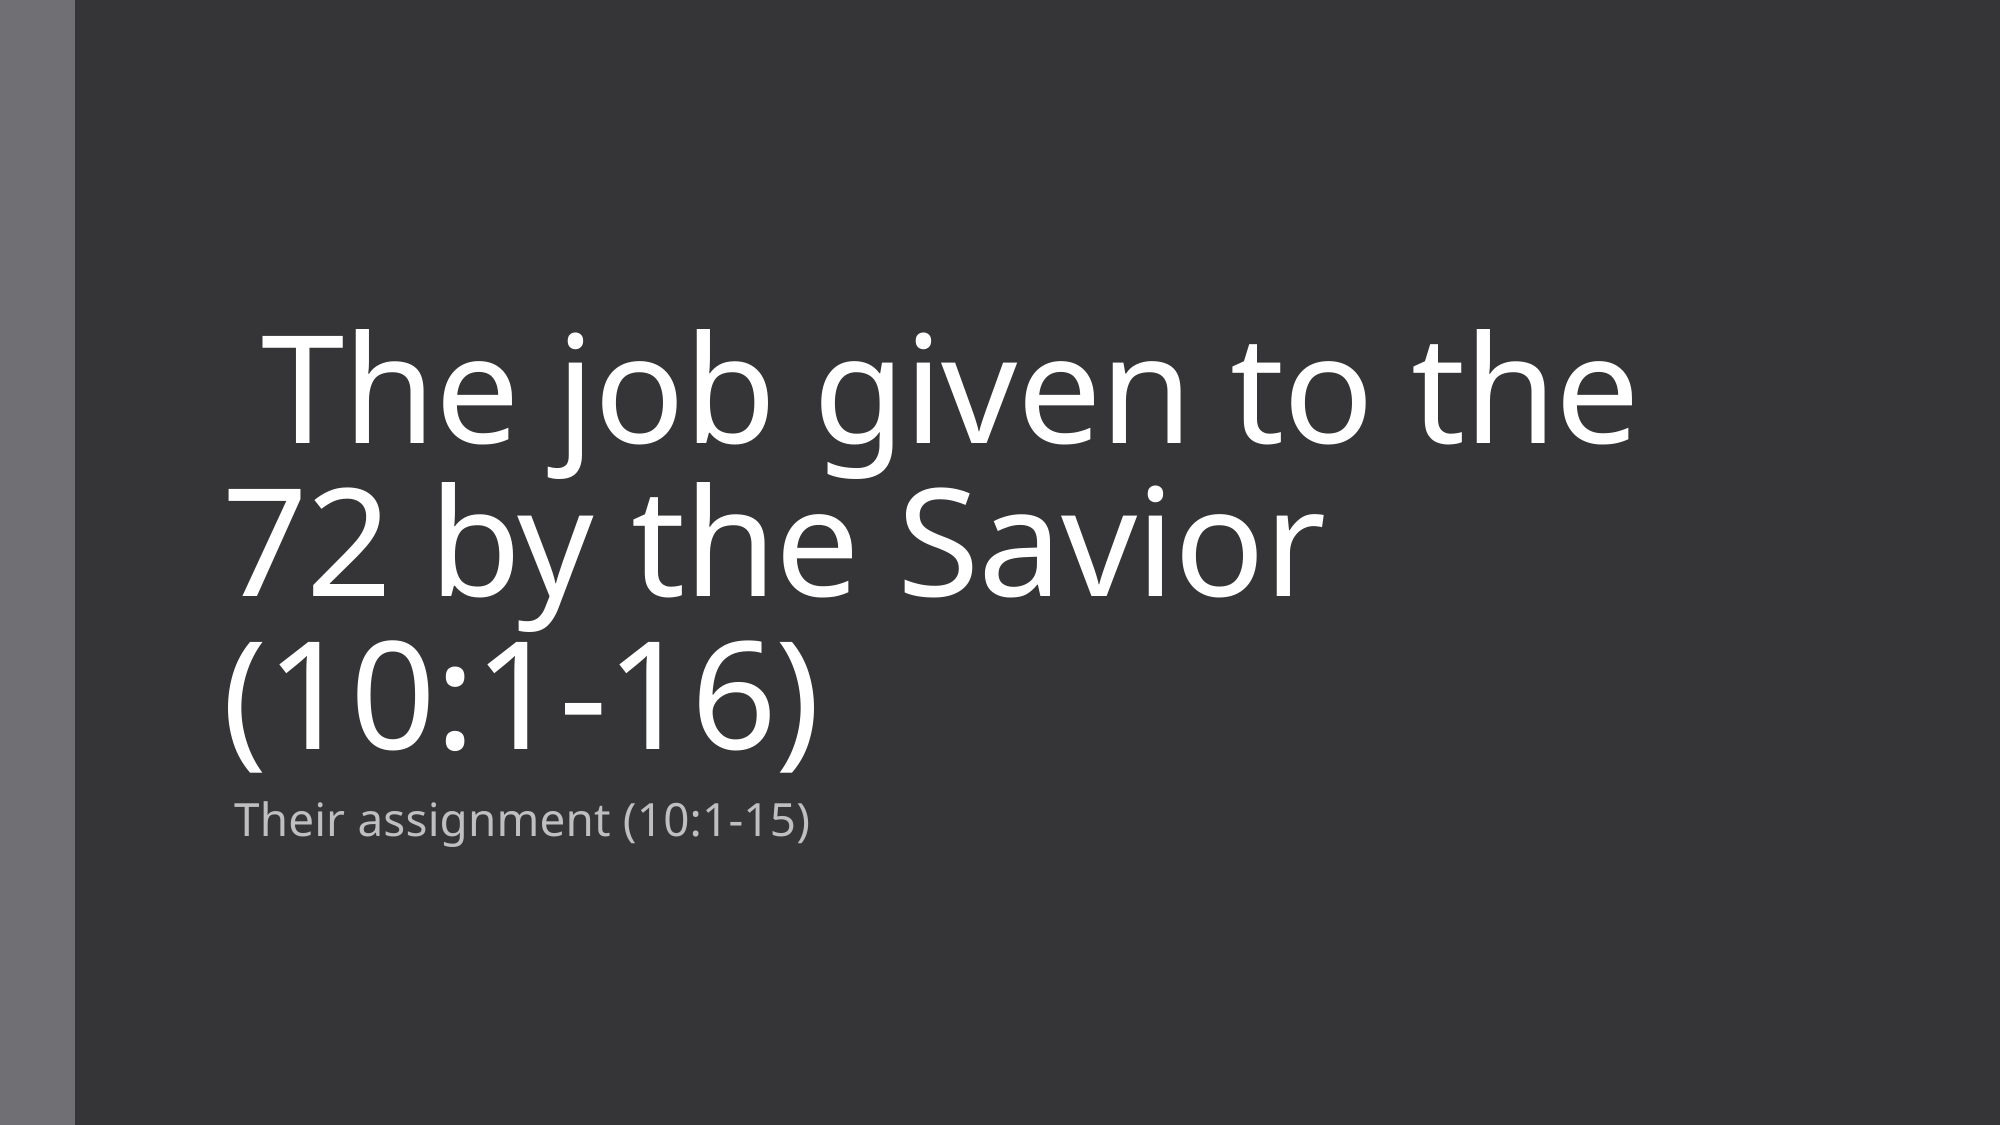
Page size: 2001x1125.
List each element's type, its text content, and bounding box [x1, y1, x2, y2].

title The job given to the 72 by the Savior (10:1-16) [206, 124, 1752, 787]
subtitle Their assignment (10:1-15) [206, 787, 1752, 1066]
